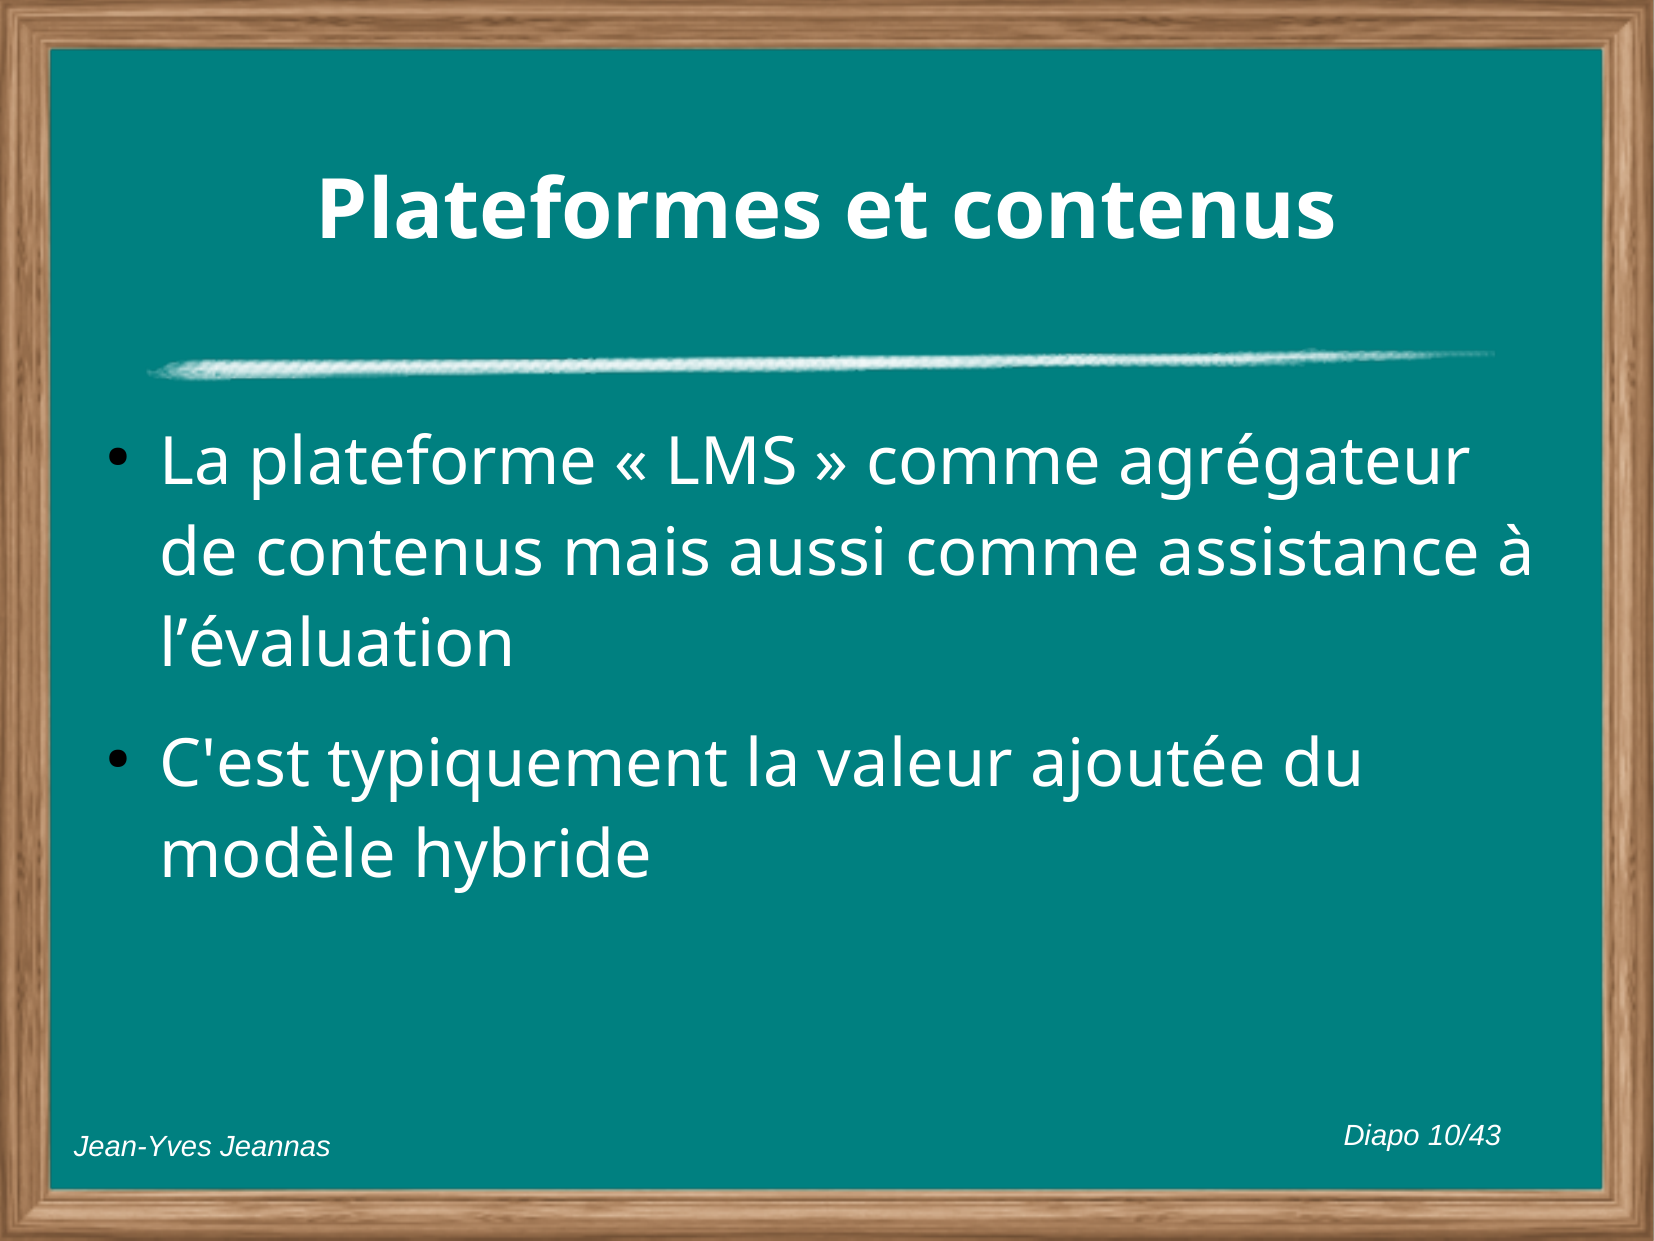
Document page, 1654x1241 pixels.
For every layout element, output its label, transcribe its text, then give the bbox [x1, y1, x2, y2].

title Plateformes et contenus [88, 88, 1565, 325]
list La plateforme « LMS » comme agrégateur de contenus mais aussi comme assistance à l’évaluation C'est typiquement la valeur ajoutée du modèle hybride [88, 413, 1565, 1064]
picture [0, 0, 1654, 1241]
